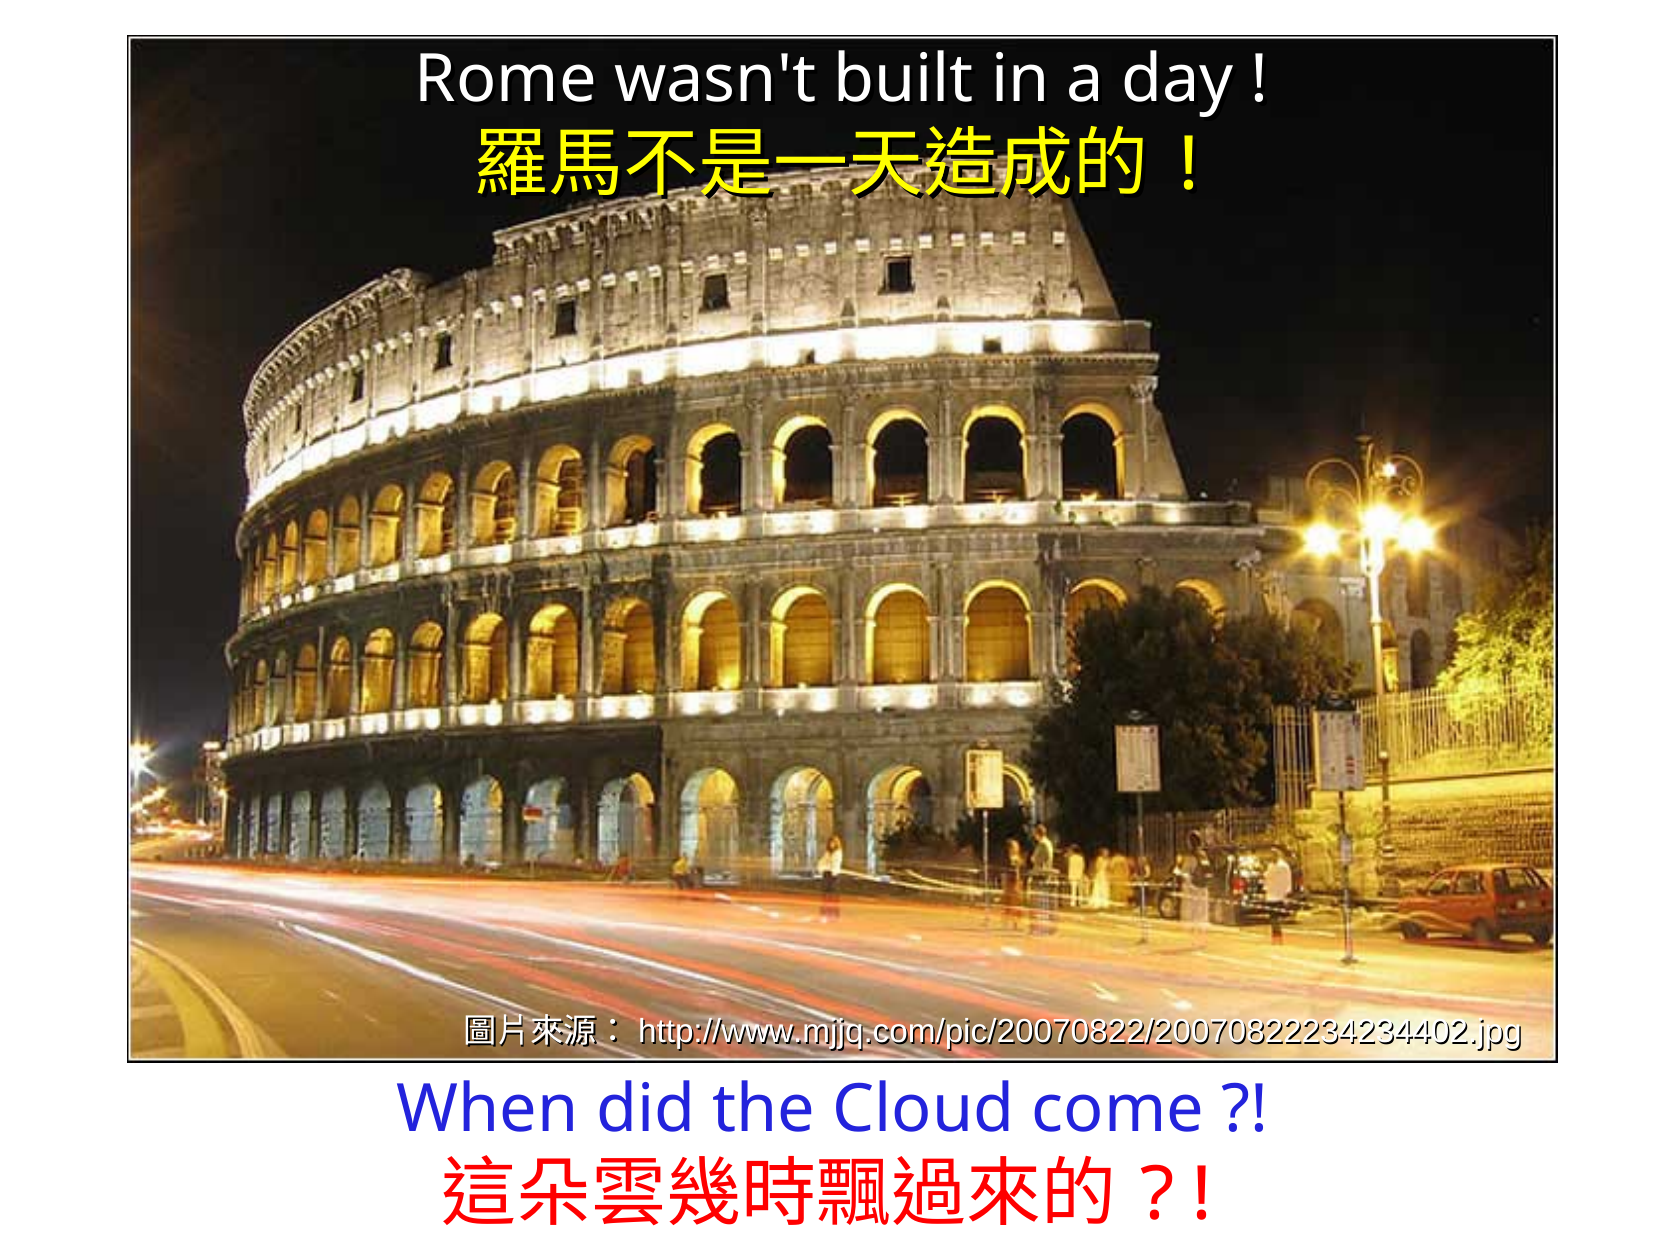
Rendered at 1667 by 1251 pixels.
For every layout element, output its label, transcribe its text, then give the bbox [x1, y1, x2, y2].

text_box 圖片來源：http://www.mjjq.com/pic/20070822/20070822234234402.jpg [448, 1002, 1548, 1057]
text_box When did the Cloud come ?! 這朵雲幾時飄過來的?! [0, 1057, 1667, 1243]
text_box Rome wasn't built in a day ! 羅馬不是一天造成的! [111, 27, 1574, 213]
picture [127, 213, 1558, 1057]
